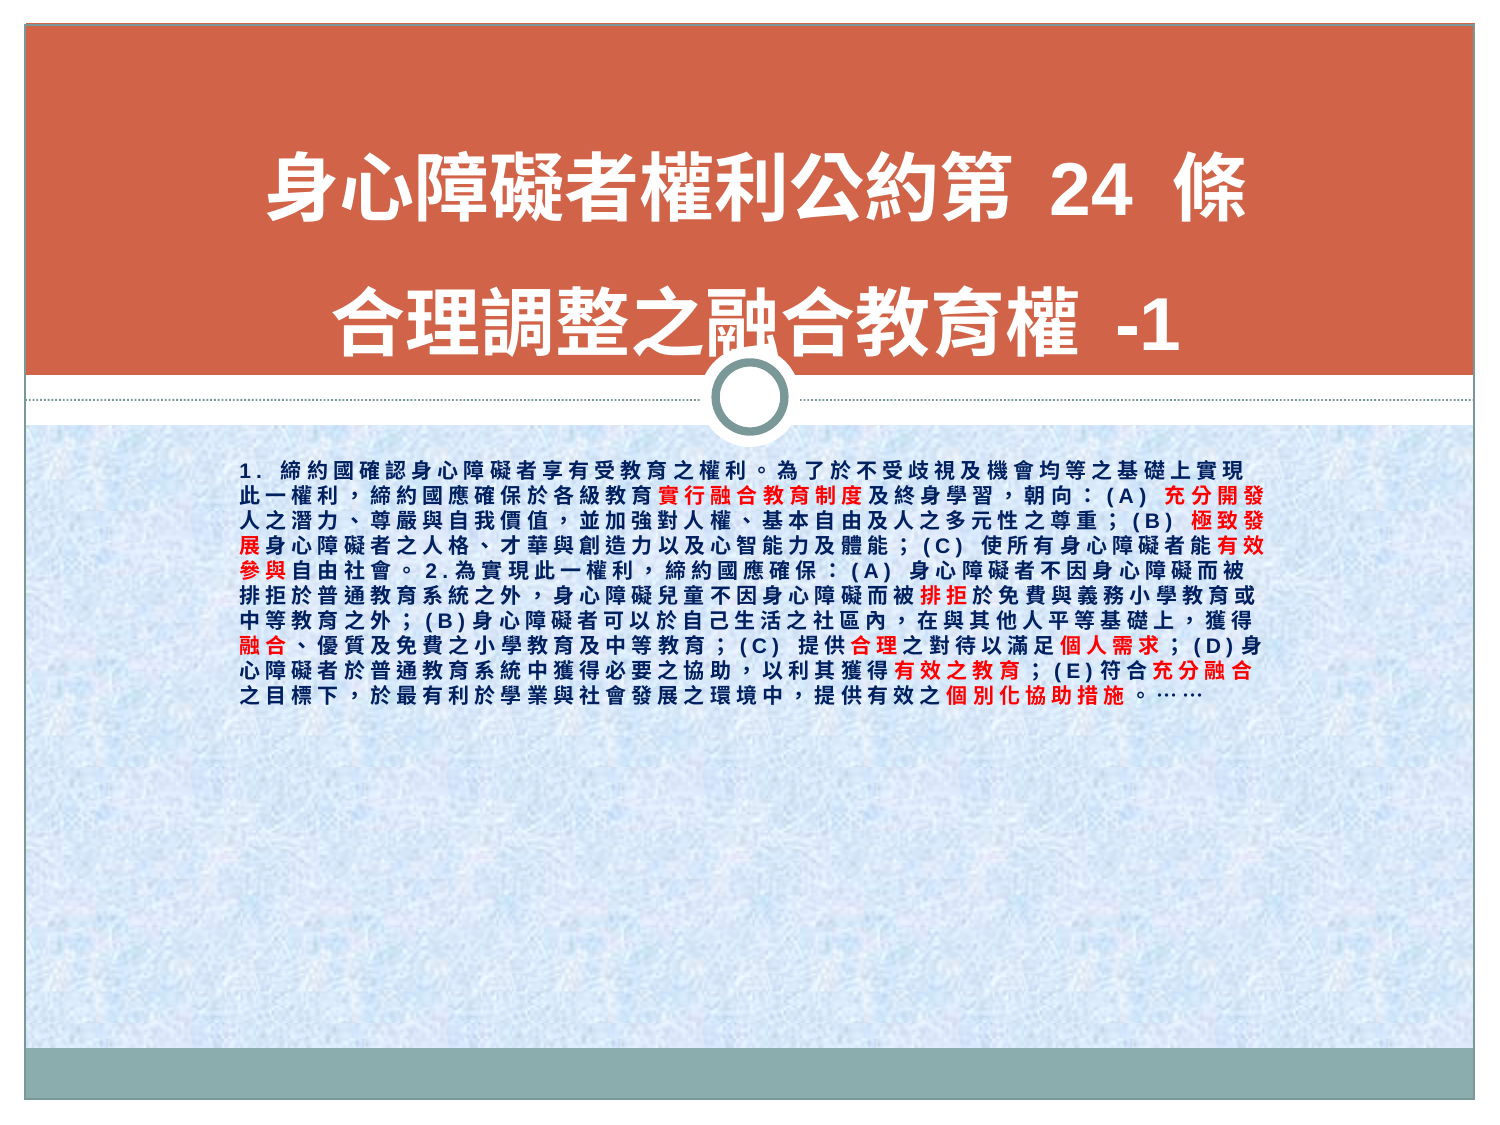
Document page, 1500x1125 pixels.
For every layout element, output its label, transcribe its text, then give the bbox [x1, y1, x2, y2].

title 身心障礙者權利公約第 24 條 合理調整之融合教育權 -1 [123, 149, 1399, 329]
list 1. 締約國確認身心障礙者享有受教育之權利。為了於不受歧視及機會均等之基礎上實現此一權利，締約國應確保於各級教育實行融合教育制度及終身學習，朝向：(a) 充分開發人之潛力、尊嚴與自我價值，並加強對人權、基本自由及人之多元性之尊重；(b) 極致發展身心障礙者之人格、才華與創造力以及心智能力及體能；(c) 使所有身心障礙者能有效參與自由社會。2.為實現此一權利，締約國應確保：(a) 身心障礙者不因身心障礙而被排拒於普通教育系統之外，身心障礙兒童不因身心障礙而被排拒於免費與義務小學教育或中等教育之外；(b)身心障礙者可以於自己生活之社區內，在與其他人平等基礎上，獲得融合、優質及免費之小學教育及中等教育；(c) 提供合理之對待以滿足個人需求；(d)身心障礙者於普通教育系統中獲得必要之協助，以利其獲得有效之教育；(e)符合充分融合之目標下，於最有利於學業與社會發展之環境中，提供有效之個別化協助措施。…… [53, 420, 1471, 811]
